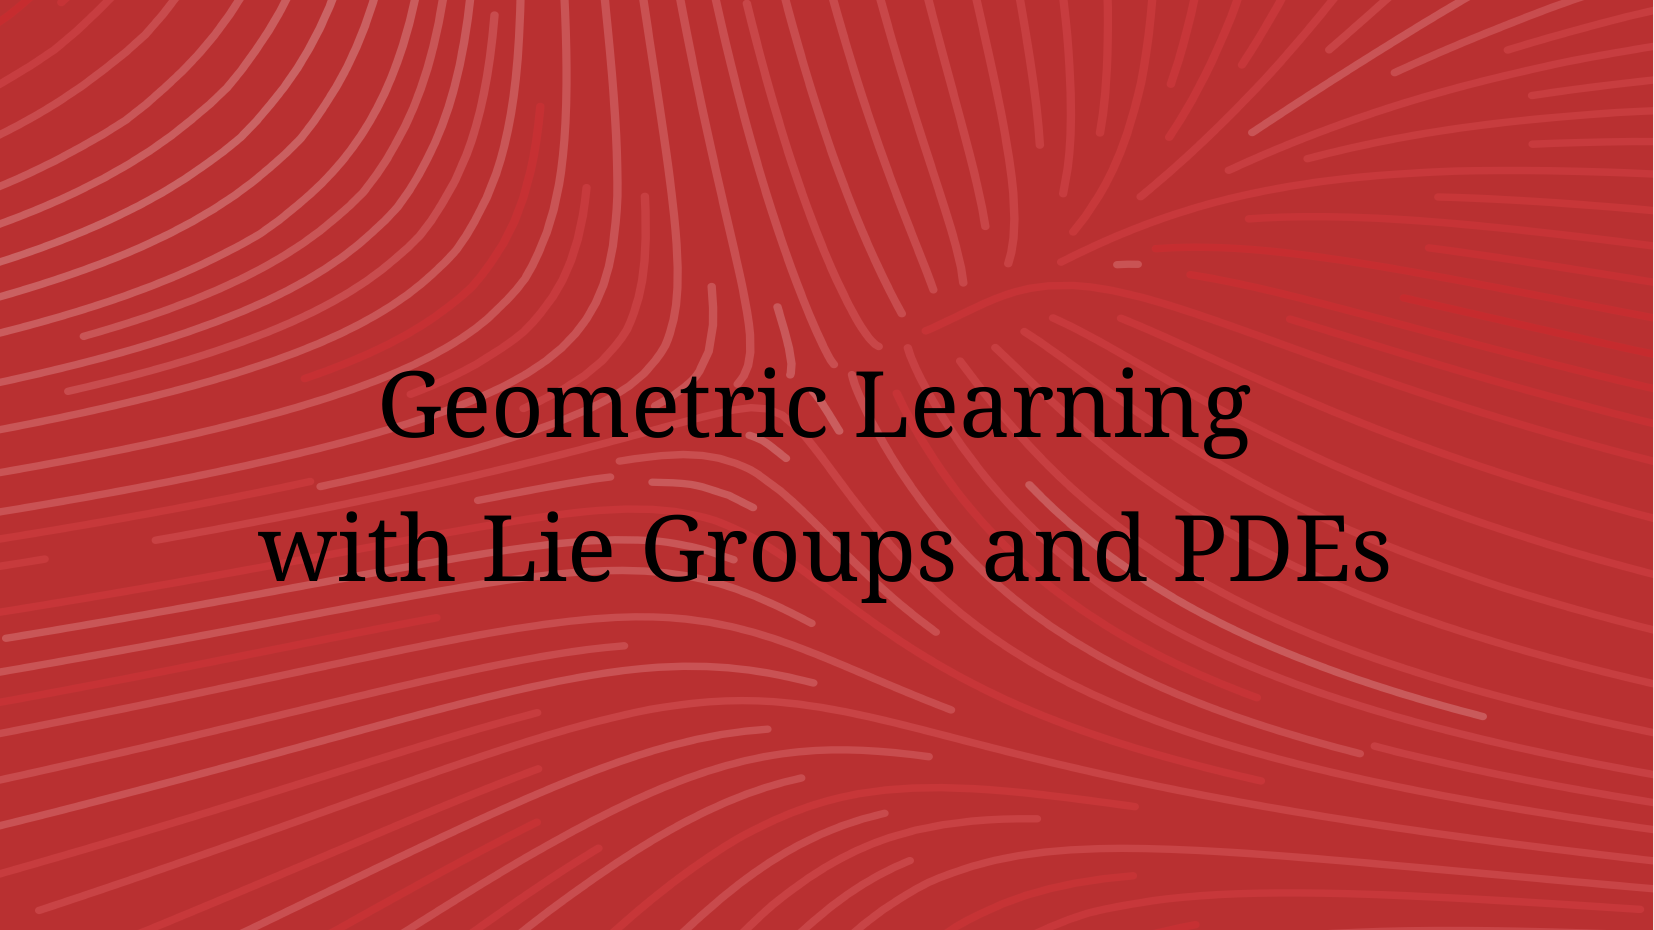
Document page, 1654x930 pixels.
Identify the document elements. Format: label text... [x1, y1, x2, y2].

picture [0, 0, 1654, 930]
title Geometric Learning with Lie Groups and PDEs [82, 358, 1571, 572]
